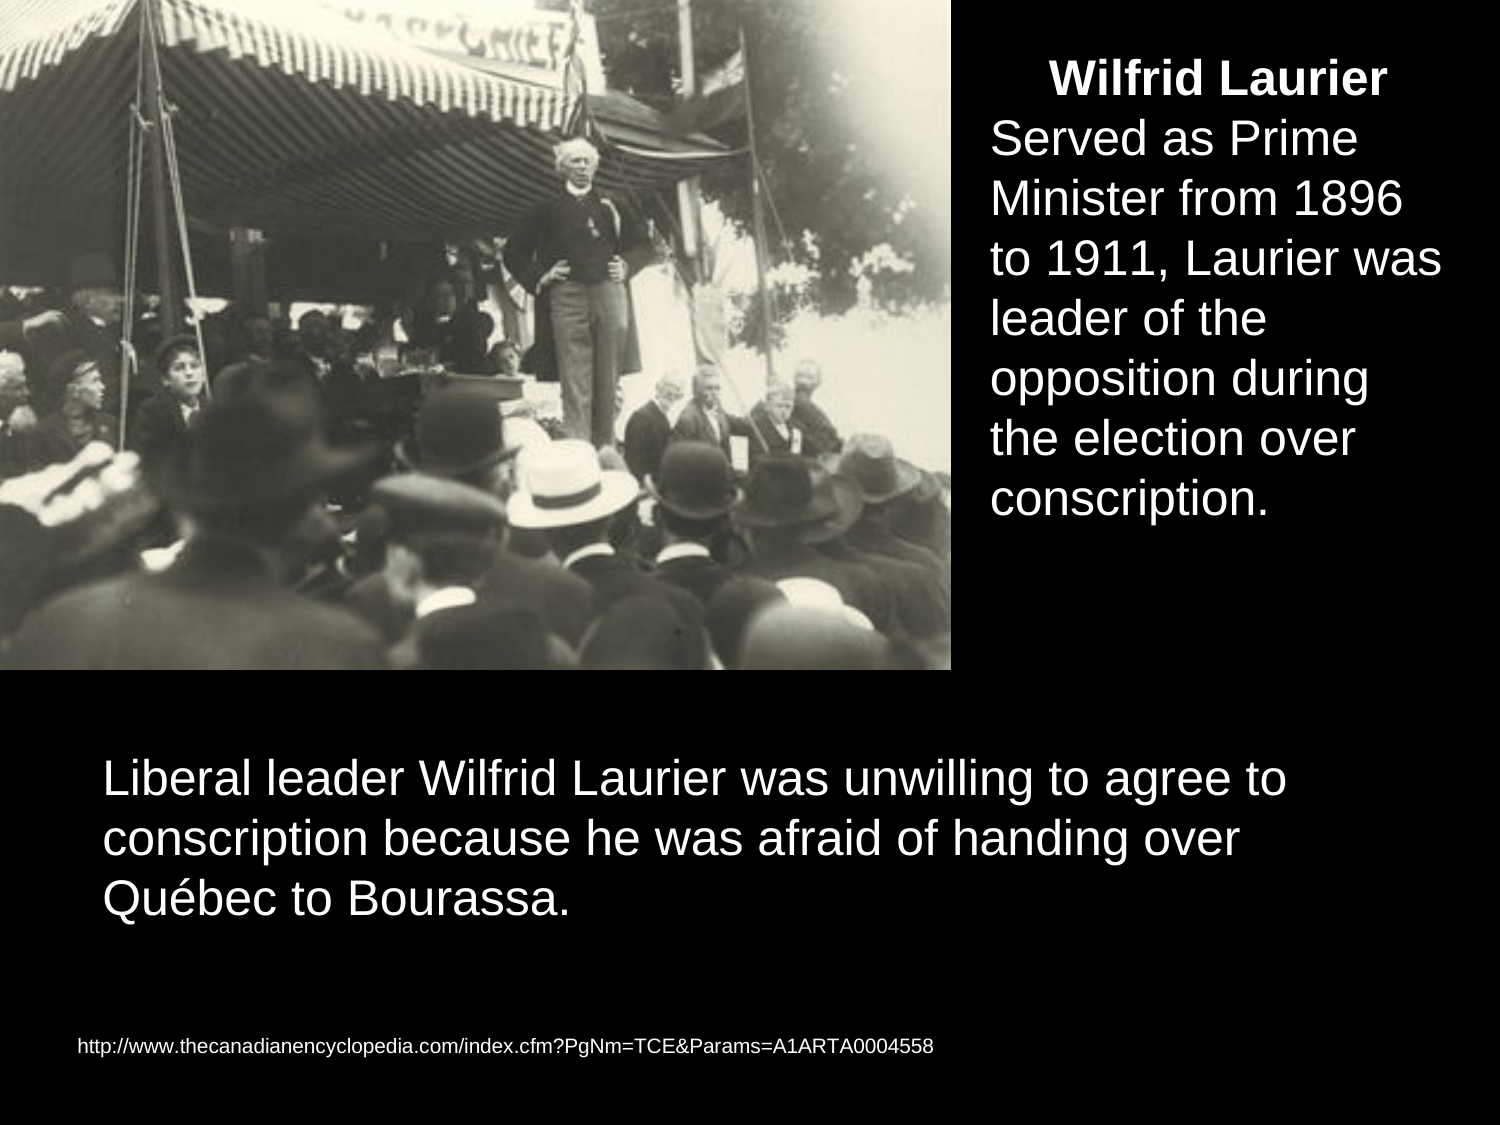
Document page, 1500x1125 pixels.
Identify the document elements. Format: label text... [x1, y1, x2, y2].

picture [0, 0, 951, 670]
text_box Liberal leader Wilfrid Laurier was unwilling to agree to conscription because he was afraid of handing over Québec to Bourassa. [87, 737, 1406, 933]
text_box http://www.thecanadianencyclopedia.com/index.cfm?PgNm=TCE&Params=A1ARTA0004558 [62, 1025, 1428, 1066]
text_box Wilfrid Laurier Served as Prime Minister from 1896 to 1911, Laurier was leader of the opposition during the election over conscription. [974, 37, 1463, 533]
